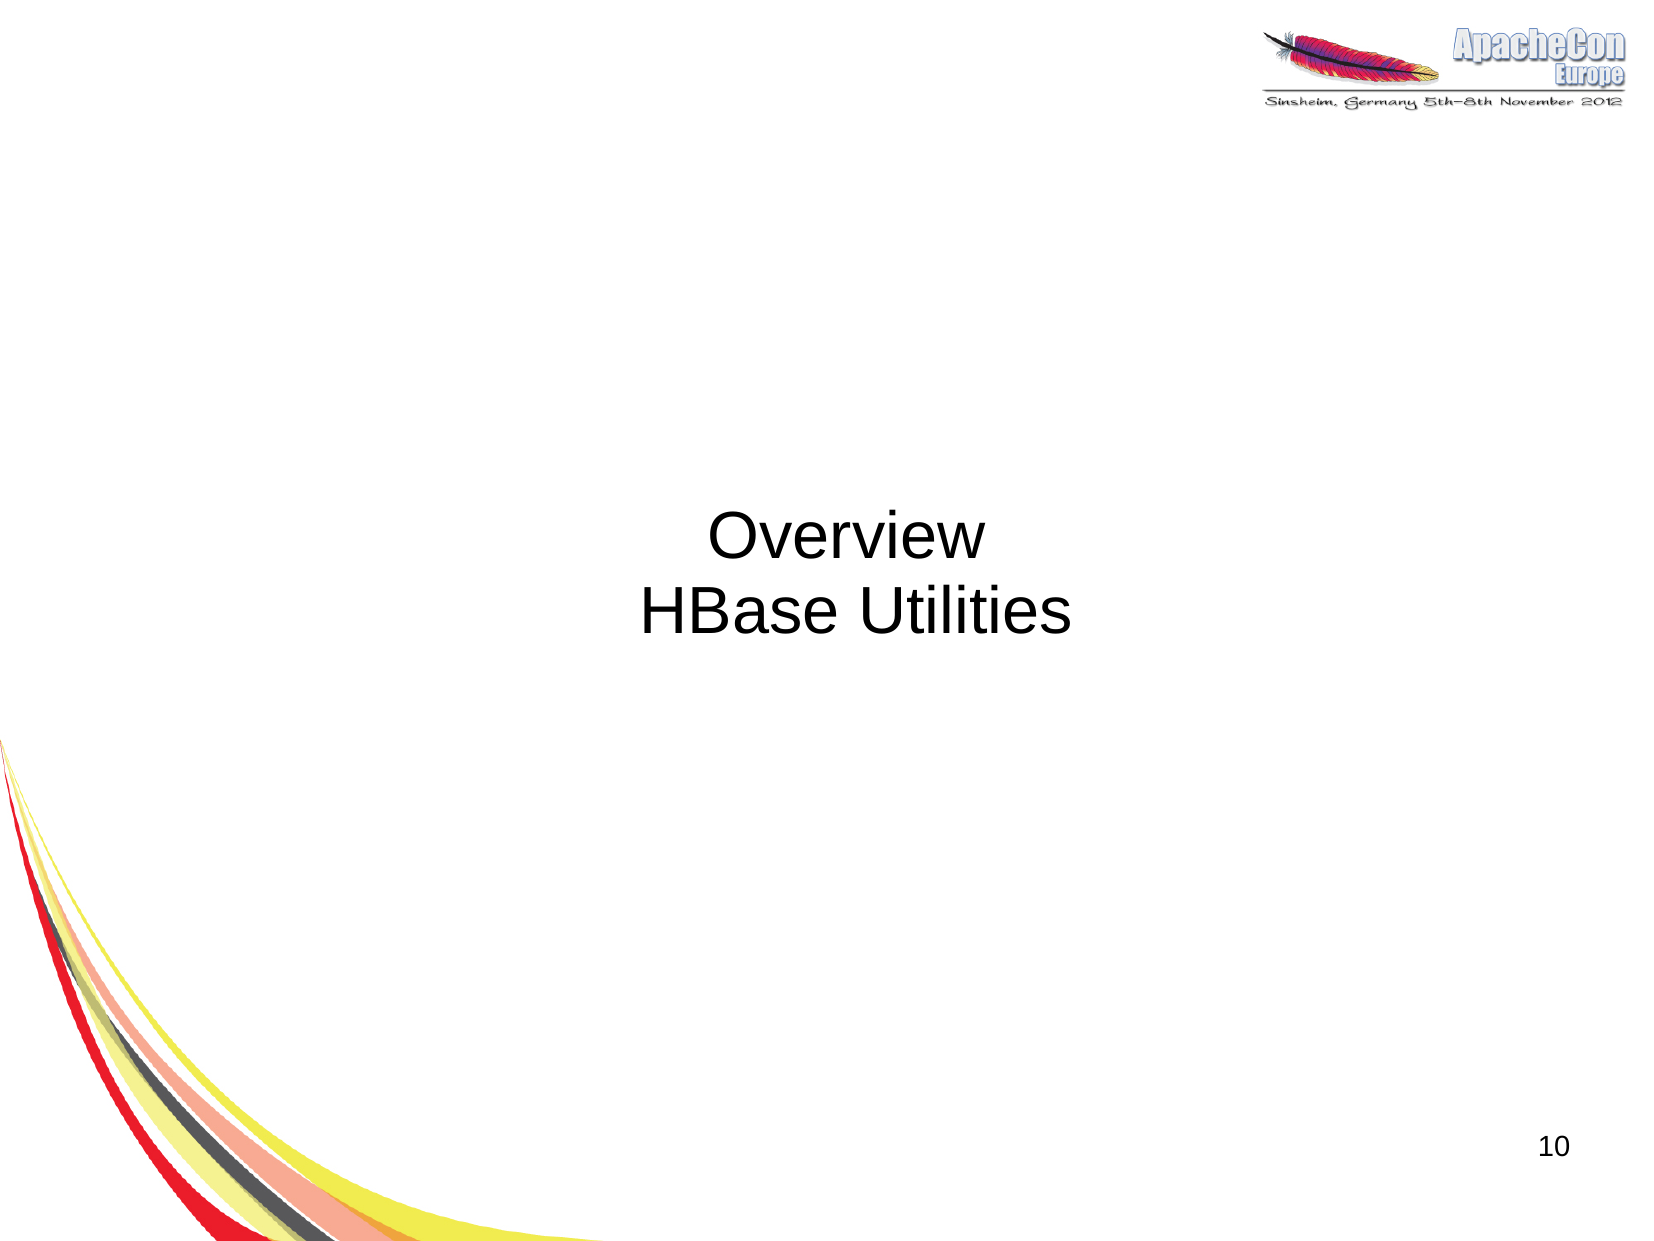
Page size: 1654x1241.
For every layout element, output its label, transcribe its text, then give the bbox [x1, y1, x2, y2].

subtitle Overview HBase Utilities [177, 141, 1535, 1005]
picture [0, 0, 1653, 1241]
